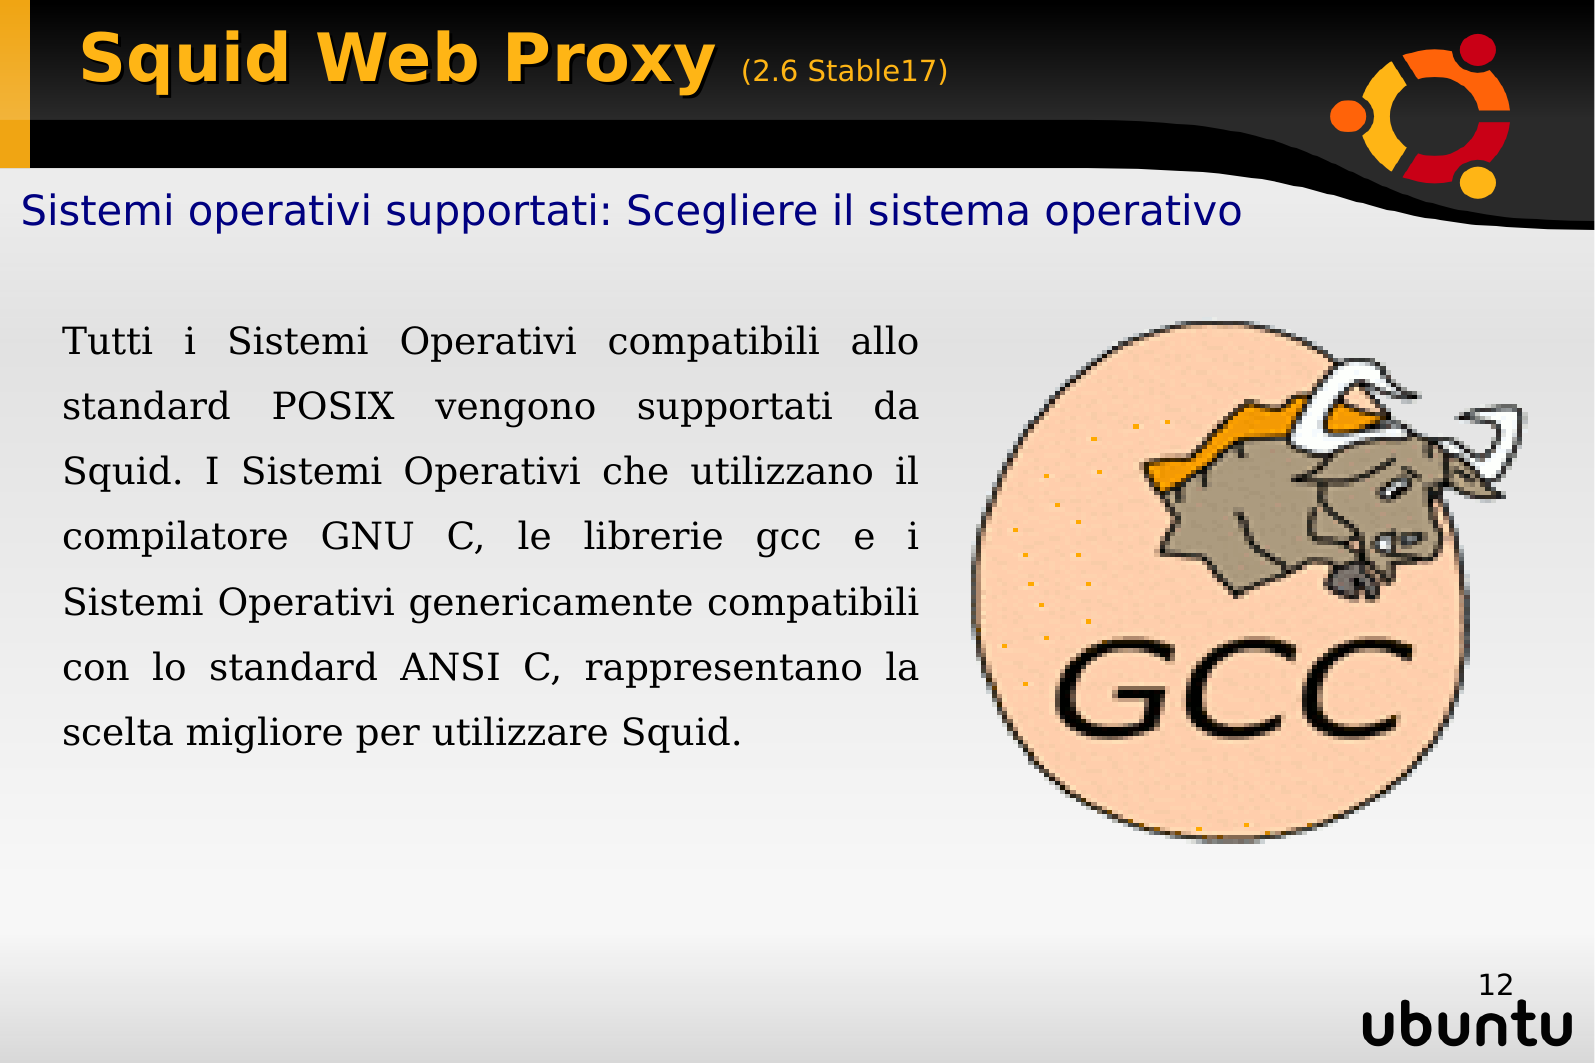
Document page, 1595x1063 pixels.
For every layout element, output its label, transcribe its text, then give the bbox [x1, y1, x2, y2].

picture [0, 0, 1595, 1063]
text_box Tutti i Sistemi Operativi compatibili allo standard POSIX vengono supportati da Squid. I Sistemi Operativi che utilizzano il compilatore GNU C, le librerie gcc e i Sistemi Operativi genericamente compatibili con lo standard ANSI C, rappresentano la scelta migliore per utilizzare Squid. [59, 290, 924, 1002]
text_box Squid Web Proxy (2.6 Stable17) [23, 11, 1004, 105]
text_box Sistemi operativi supportati: Scegliere il sistema operativo [17, 178, 1554, 243]
